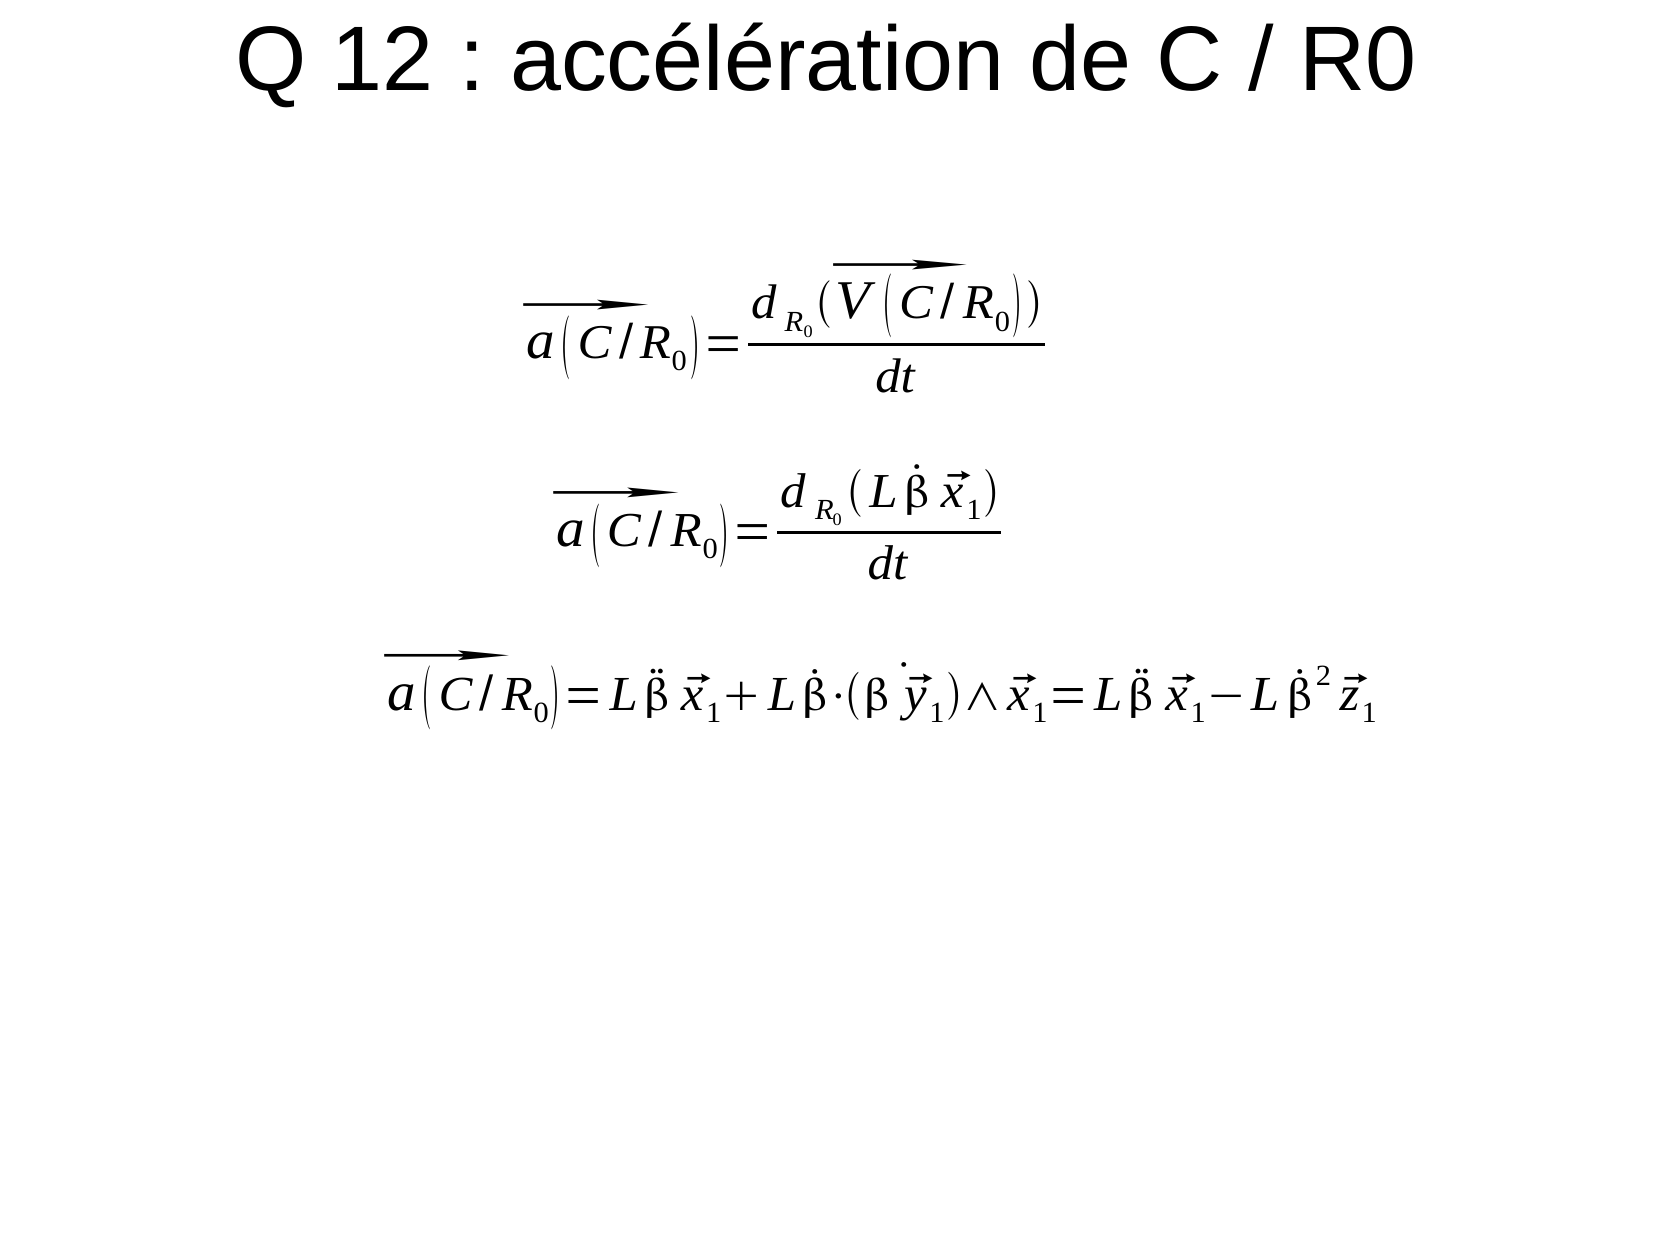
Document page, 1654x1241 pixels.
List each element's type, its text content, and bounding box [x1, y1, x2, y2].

chart [365, 649, 1384, 733]
title Q 12 : accélération de C / R0 [0, 0, 1654, 119]
chart [504, 258, 1053, 403]
chart [533, 463, 1010, 592]
